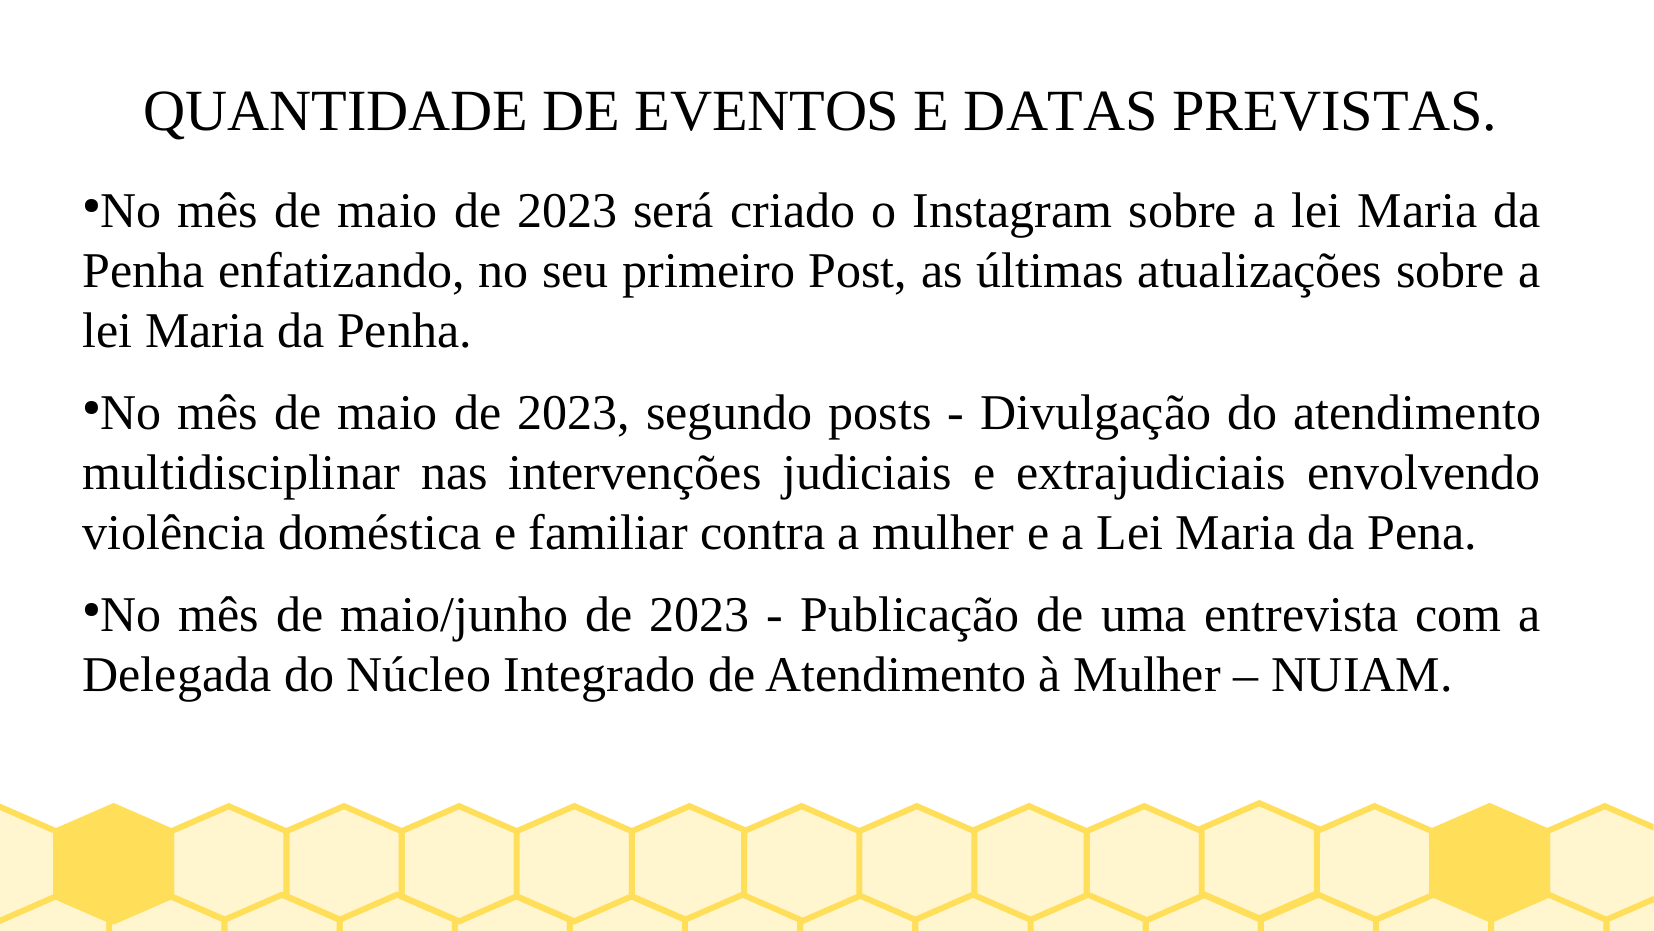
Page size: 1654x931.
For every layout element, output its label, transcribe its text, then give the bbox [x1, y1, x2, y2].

list No mês de maio de 2023 será criado o Instagram sobre a lei Maria da Penha enfatizando, no seu primeiro Post, as últimas atualizações sobre a lei Maria da Penha. No mês de maio de 2023, segundo posts - Divulgação do atendimento multidisciplinar nas intervenções judiciais e extrajudiciais envolvendo violência doméstica e familiar contra a mulher e a Lei Maria da Pena. No mês de maio/junho de 2023 - Publicação de uma entrevista com a Delegada do Núcleo Integrado de Atendimento à Mulher – NUIAM. [82, 177, 1571, 717]
title QUANTIDADE DE EVENTOS E DATAS PREVISTAS. [76, 29, 1565, 185]
